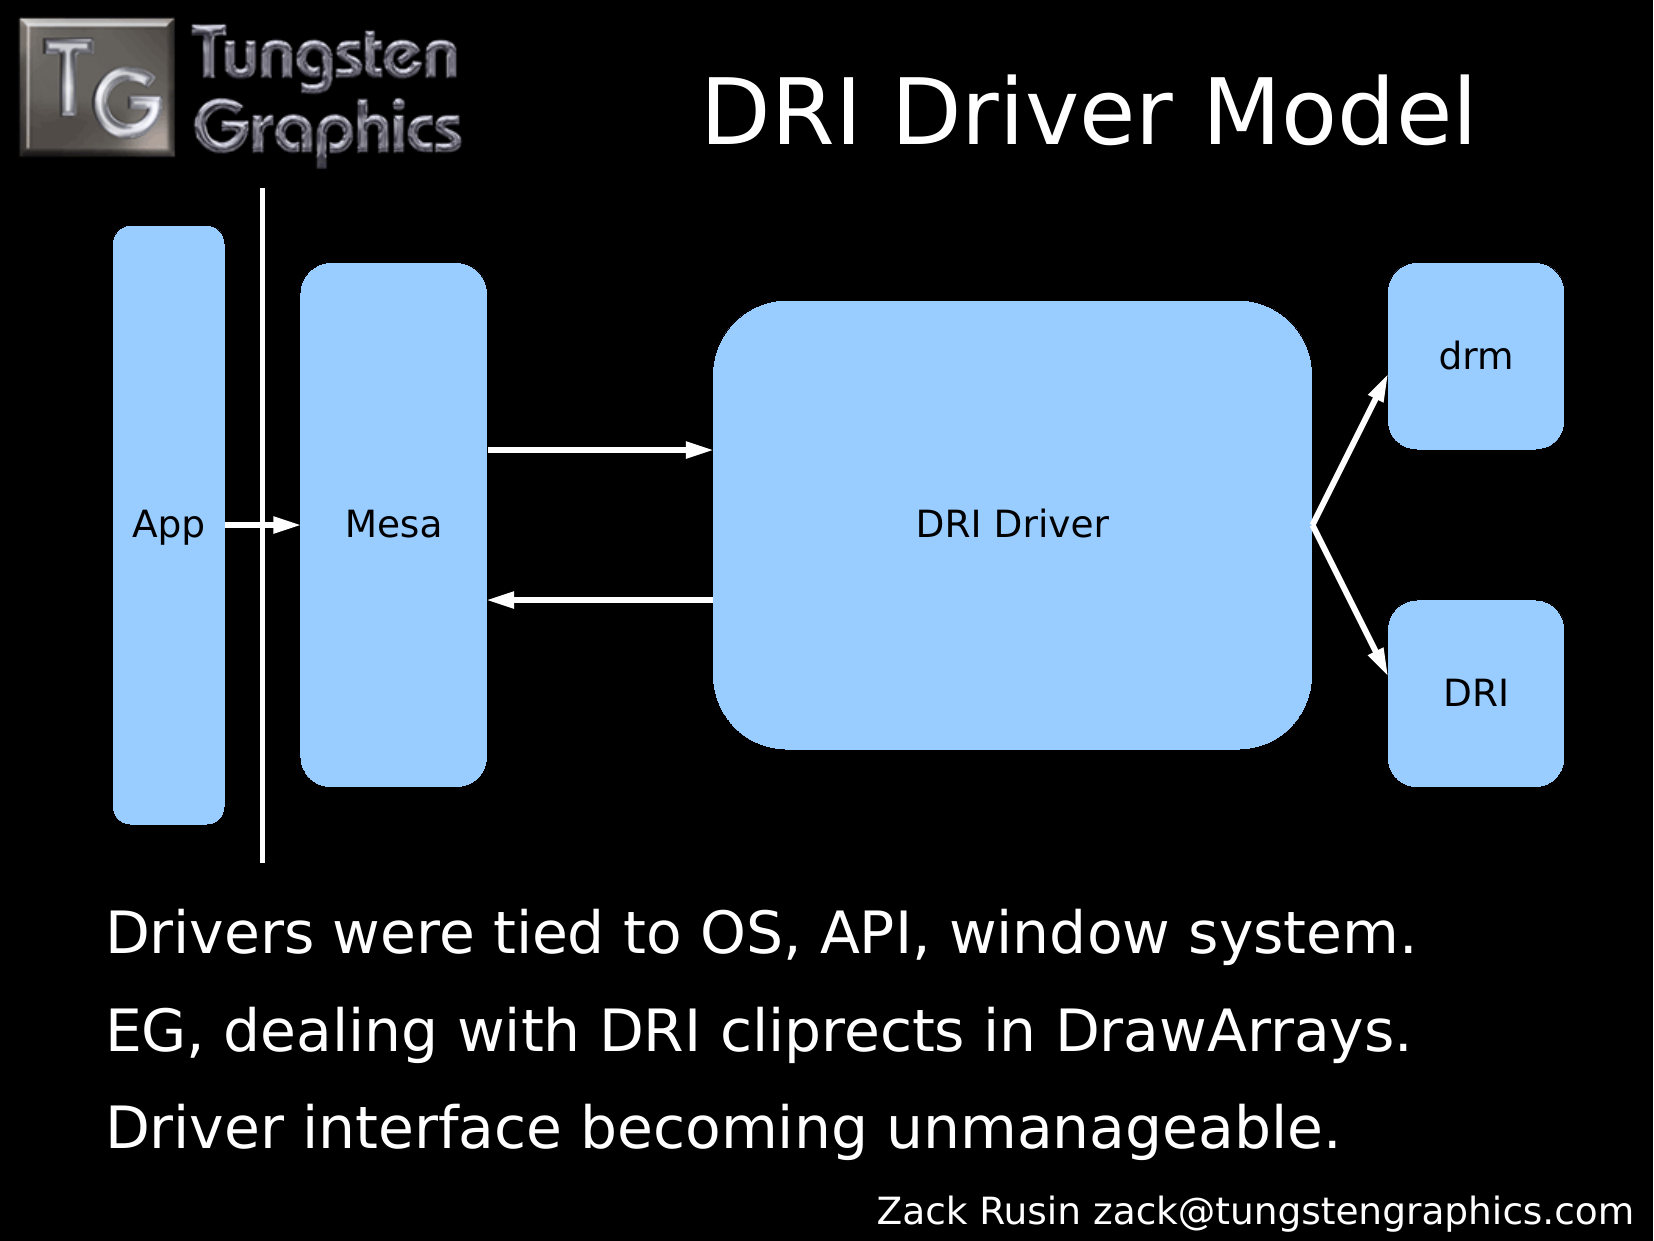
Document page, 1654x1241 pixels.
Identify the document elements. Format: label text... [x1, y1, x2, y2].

text_box Zack Rusin zack@tungstengraphics.com [787, 1182, 1651, 1241]
text_box DRI Driver [712, 300, 1313, 751]
title DRI Driver Model [567, 37, 1613, 188]
text_box DRI [1387, 599, 1565, 788]
text_box Mesa [299, 262, 488, 788]
text_box App [112, 225, 226, 826]
text_box drm [1387, 262, 1565, 451]
picture [0, 0, 555, 188]
list Drivers were tied to OS, API, window system. EG, dealing with DRI cliprects in DrawArrays. Driver interface becoming unmanageable. [87, 900, 1576, 1163]
